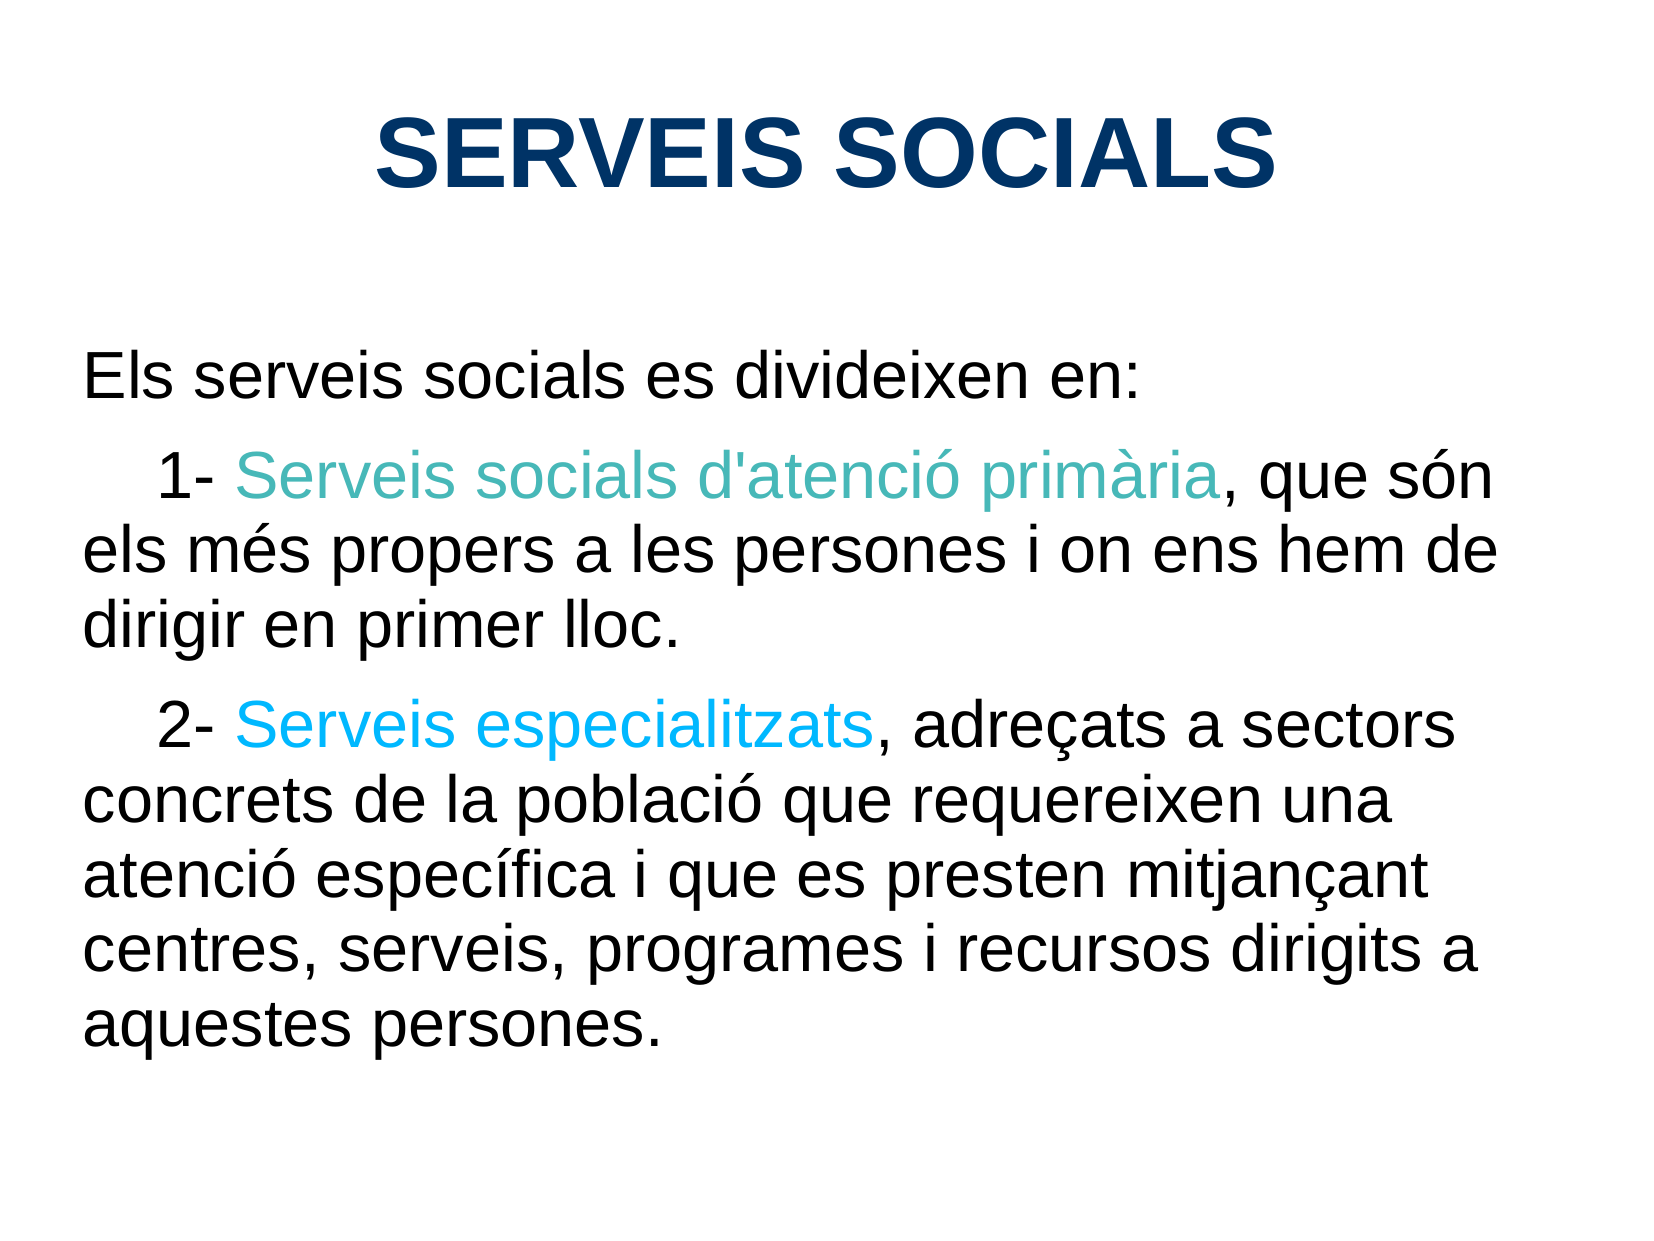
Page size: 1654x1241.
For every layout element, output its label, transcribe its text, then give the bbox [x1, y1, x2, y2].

title SERVEIS SOCIALS [82, 56, 1571, 250]
subtitle Els serveis socials es divideixen en: 1- Serveis socials d'atenció primària, que són els més propers a les persones i on ens hem de dirigir en primer lloc. 2- Serveis especialitzats, adreçats a sectors concrets de la població que requereixen una atenció específica i que es presten mitjançant centres, serveis, programes i recursos dirigits a aquestes persones. [82, 297, 1571, 1102]
